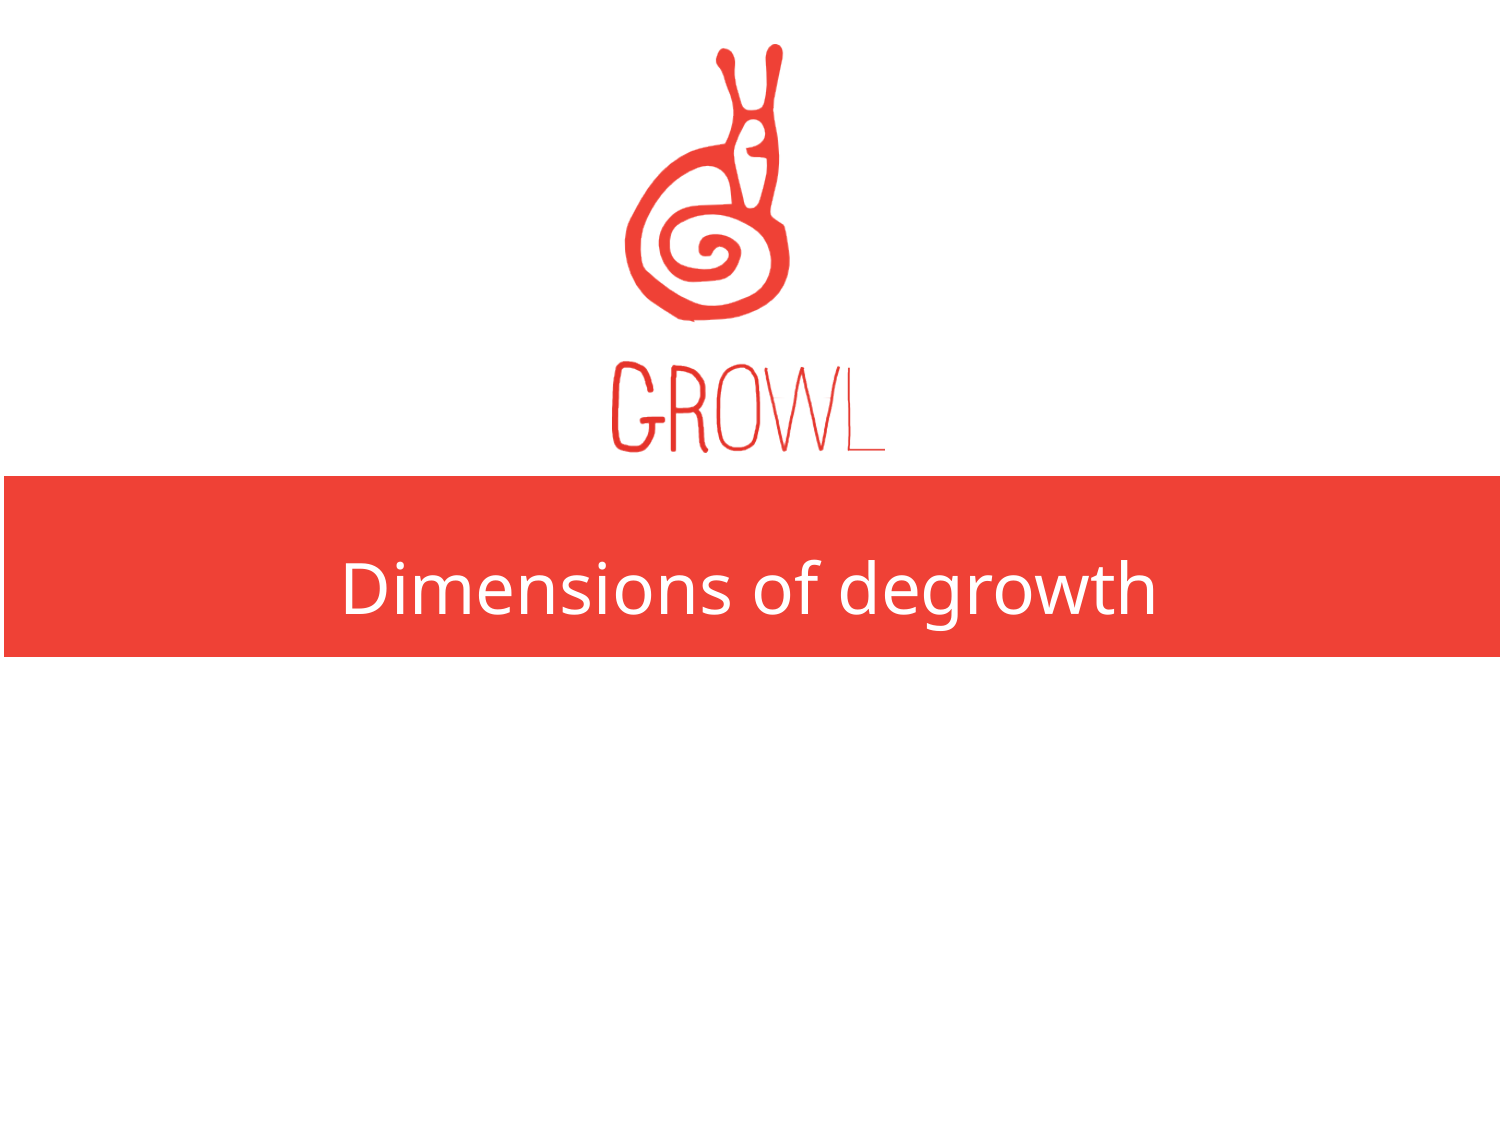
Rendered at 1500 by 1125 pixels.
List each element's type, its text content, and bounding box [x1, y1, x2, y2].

picture [612, 44, 885, 453]
title Dimensions of degrowth [75, 506, 1425, 668]
